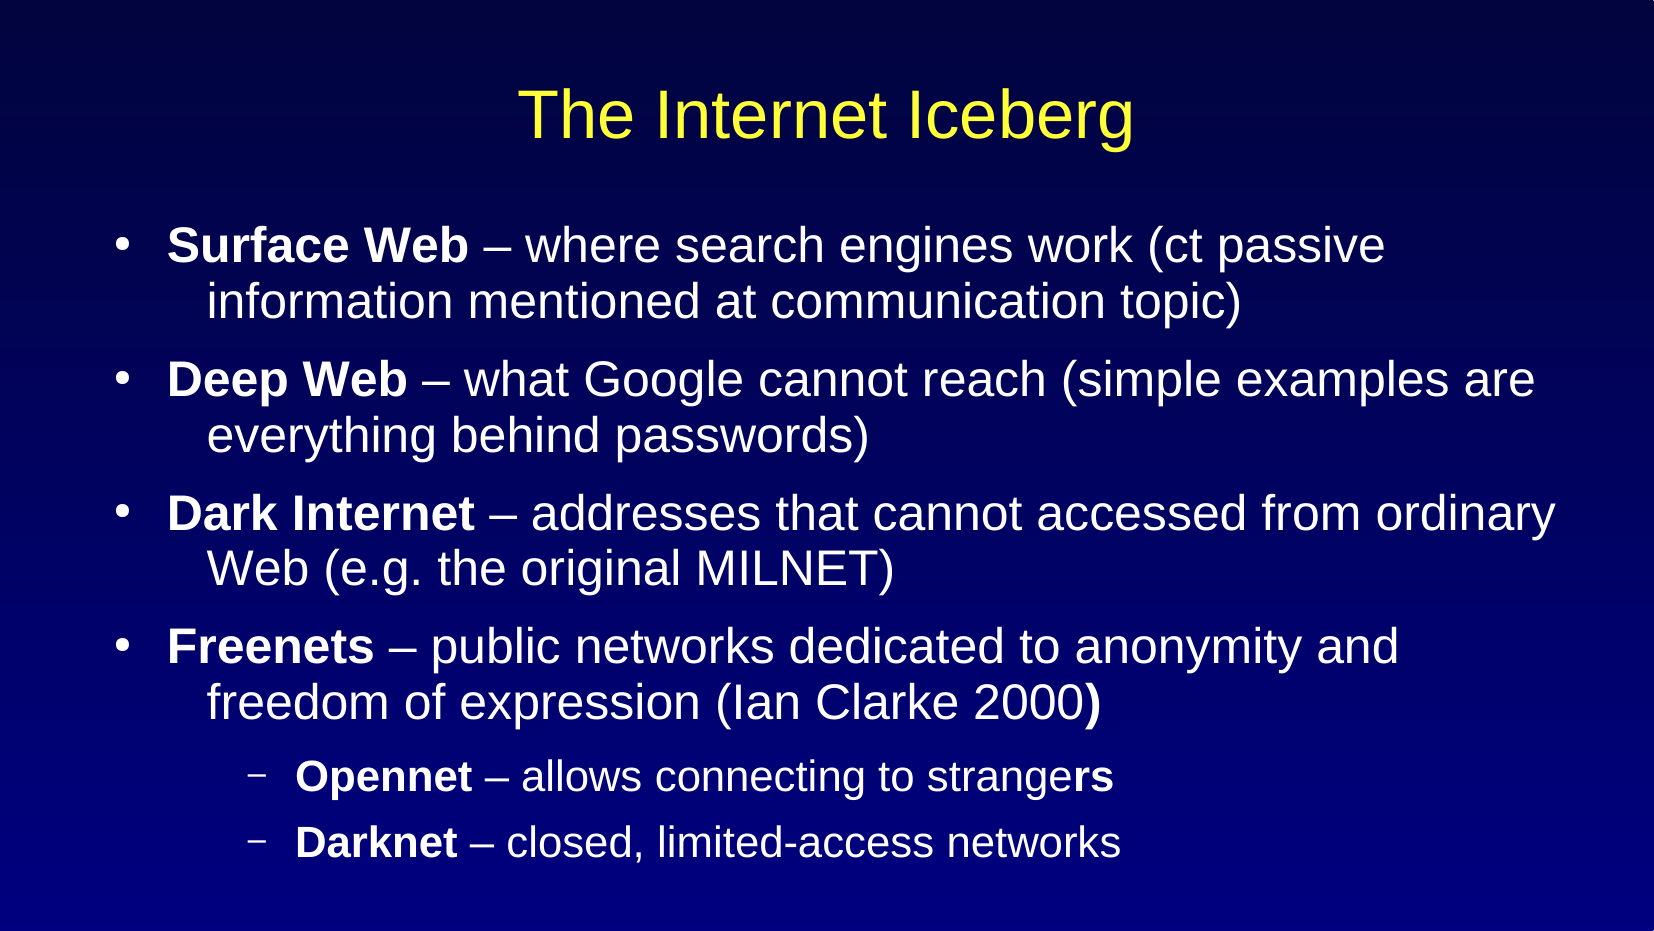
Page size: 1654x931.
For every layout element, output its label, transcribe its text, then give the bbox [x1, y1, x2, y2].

list Surface Web – where search engines work (ct passive information mentioned at communication topic) Deep Web – what Google cannot reach (simple examples are everything behind passwords) Dark Internet – addresses that cannot accessed from ordinary Web (e.g. the original MILNET) Freenets – public networks dedicated to anonymity and freedom of expression (Ian Clarke 2000) Opennet – allows connecting to strangers Darknet – closed, limited-access networks [82, 217, 1571, 868]
title The Internet Iceberg [82, 37, 1571, 193]
